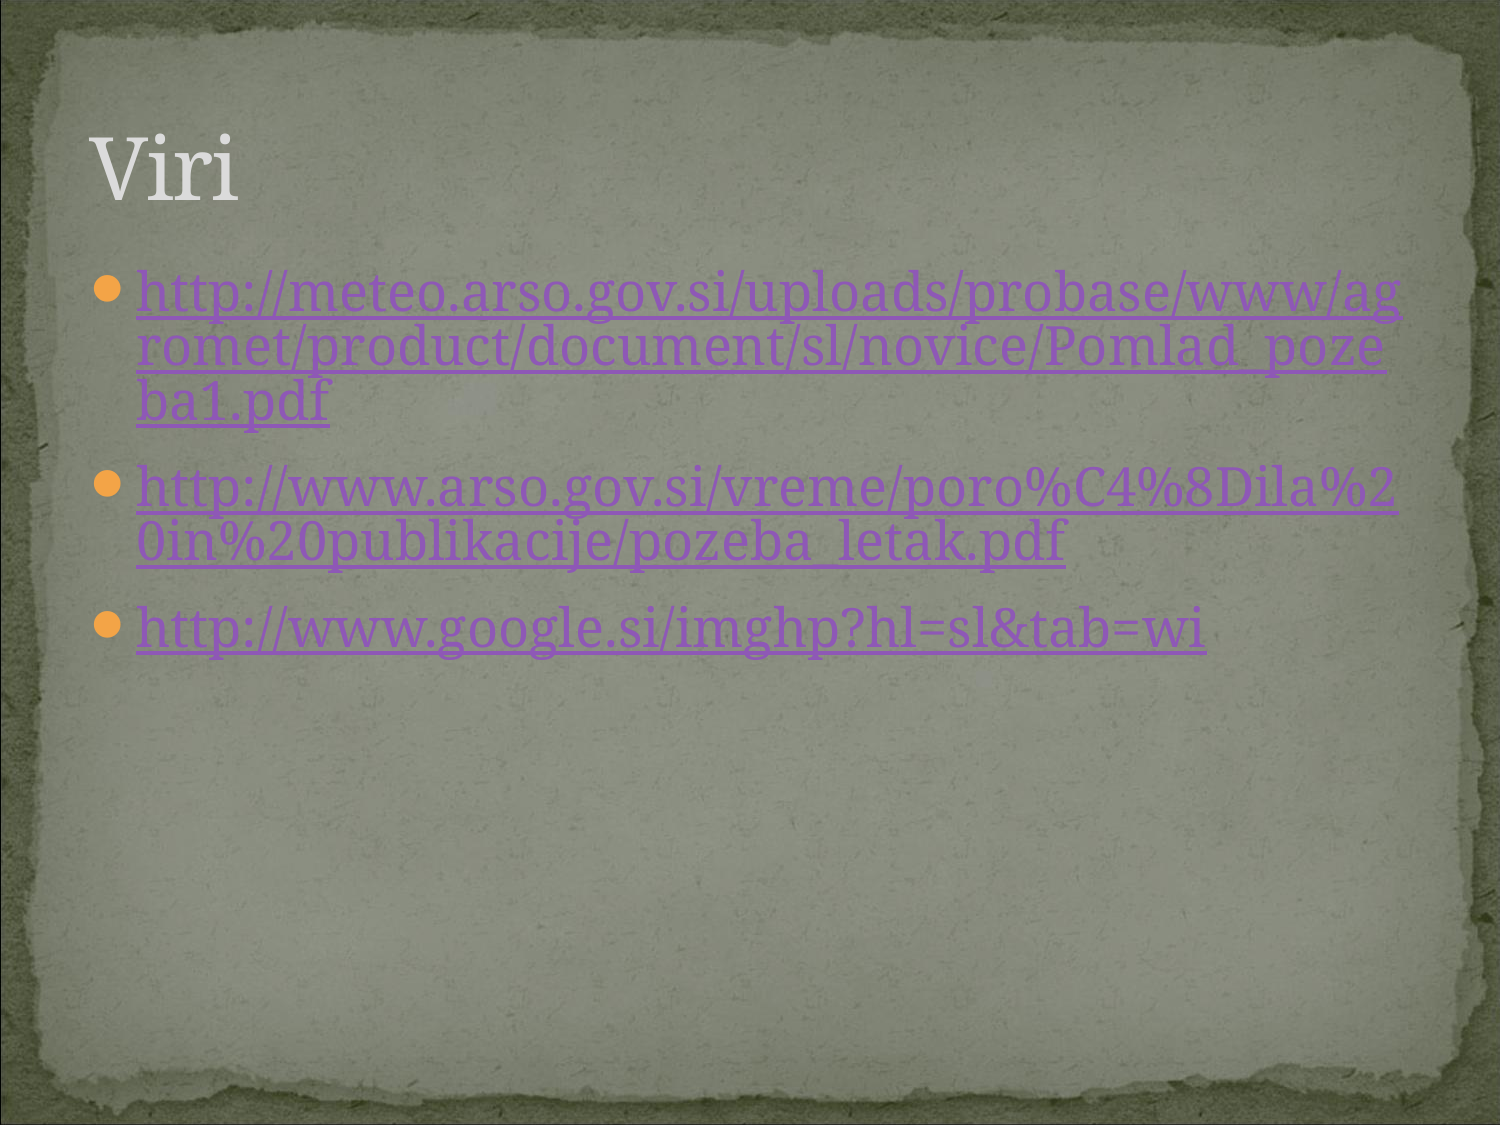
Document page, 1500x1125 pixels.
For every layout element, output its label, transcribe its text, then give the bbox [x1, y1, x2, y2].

list http://meteo.arso.gov.si/uploads/probase/www/agromet/product/document/sl/novice/Pomlad_pozeba1.pdf http://www.arso.gov.si/vreme/poro%C4%8Dila%20in%20publikacije/pozeba_letak.pdf http://www.google.si/imghp?hl=sl&tab=wi [75, 249, 1425, 1000]
title Viri [75, 24, 1425, 225]
picture [0, 0, 1500, 1125]
